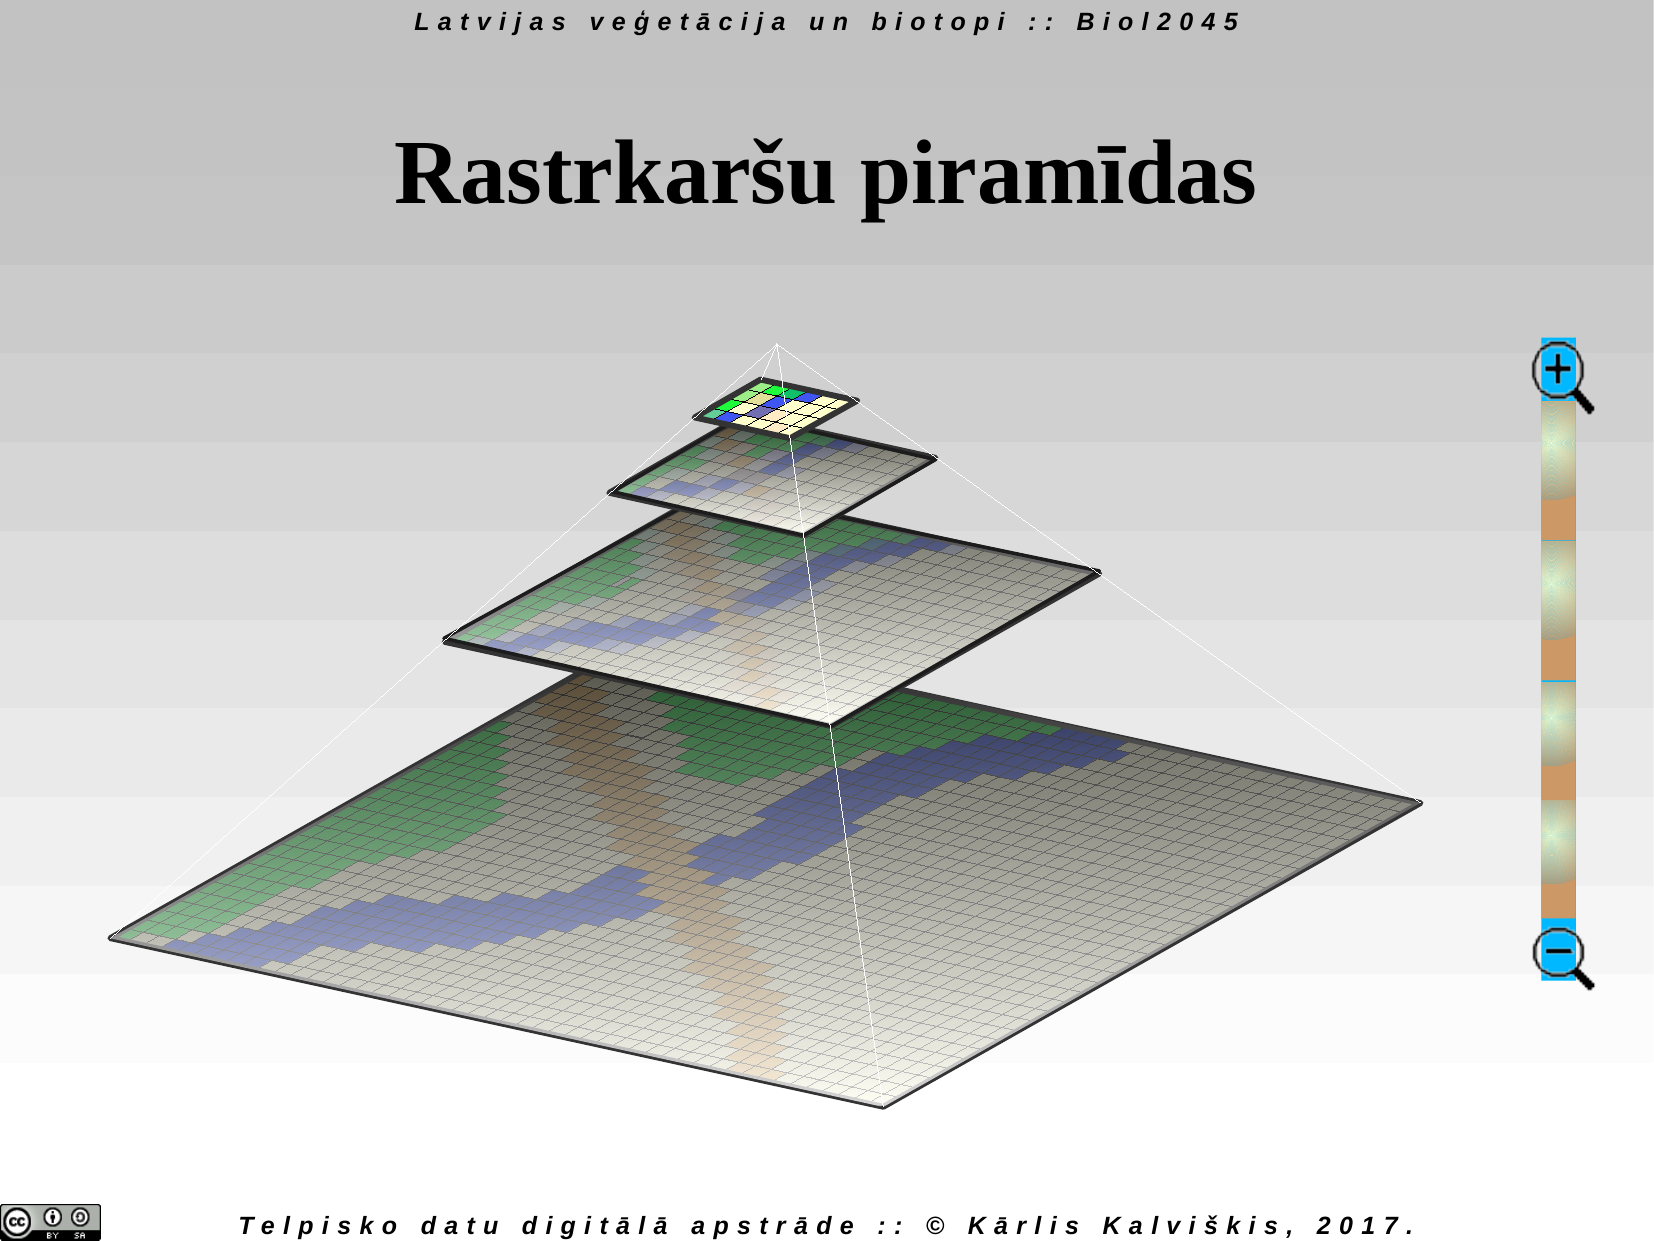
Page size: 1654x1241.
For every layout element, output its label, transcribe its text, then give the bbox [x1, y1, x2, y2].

text_box [705, 383, 847, 434]
text_box [613, 427, 936, 536]
text_box [443, 511, 1100, 726]
text_box [1541, 434, 1576, 923]
text_box [110, 674, 1421, 1107]
picture [0, 0, 1654, 1241]
title Rastrkaršu piramīdas [29, 49, 1625, 296]
